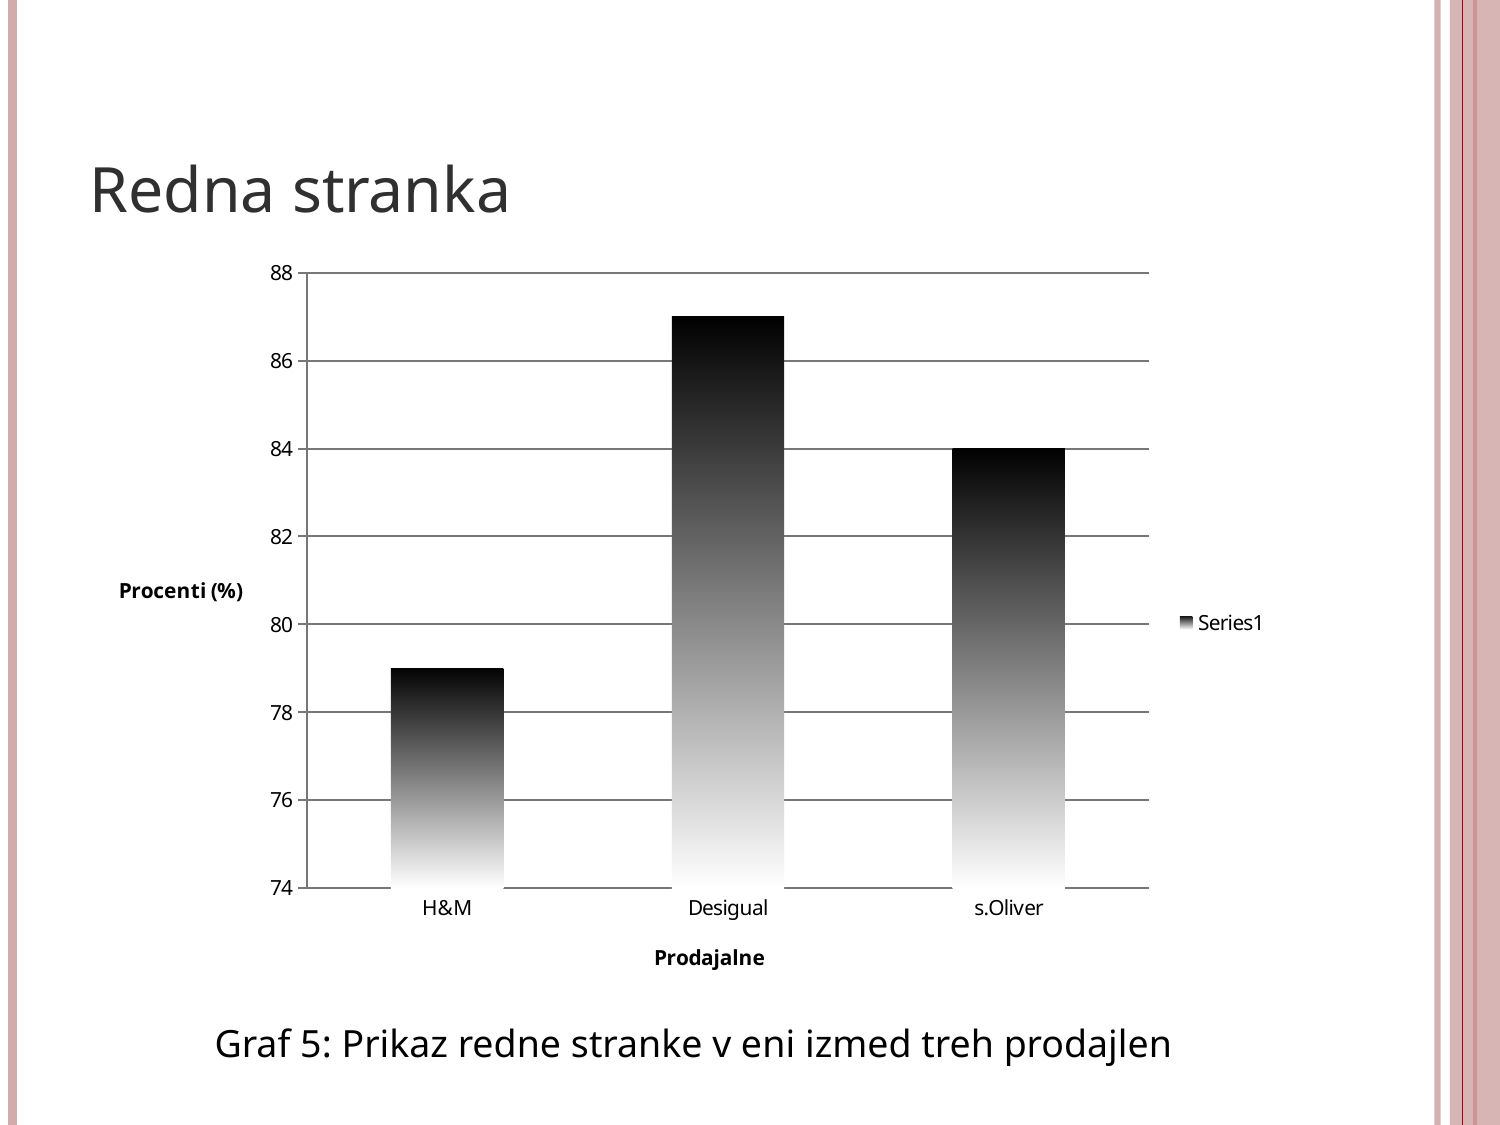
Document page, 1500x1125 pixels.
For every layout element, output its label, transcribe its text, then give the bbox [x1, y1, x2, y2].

title Redna stranka [75, 45, 1300, 233]
text_box Graf 5: Prikaz redne stranke v eni izmed treh prodajlen [171, 1012, 1217, 1073]
chart [88, 243, 1284, 1003]
